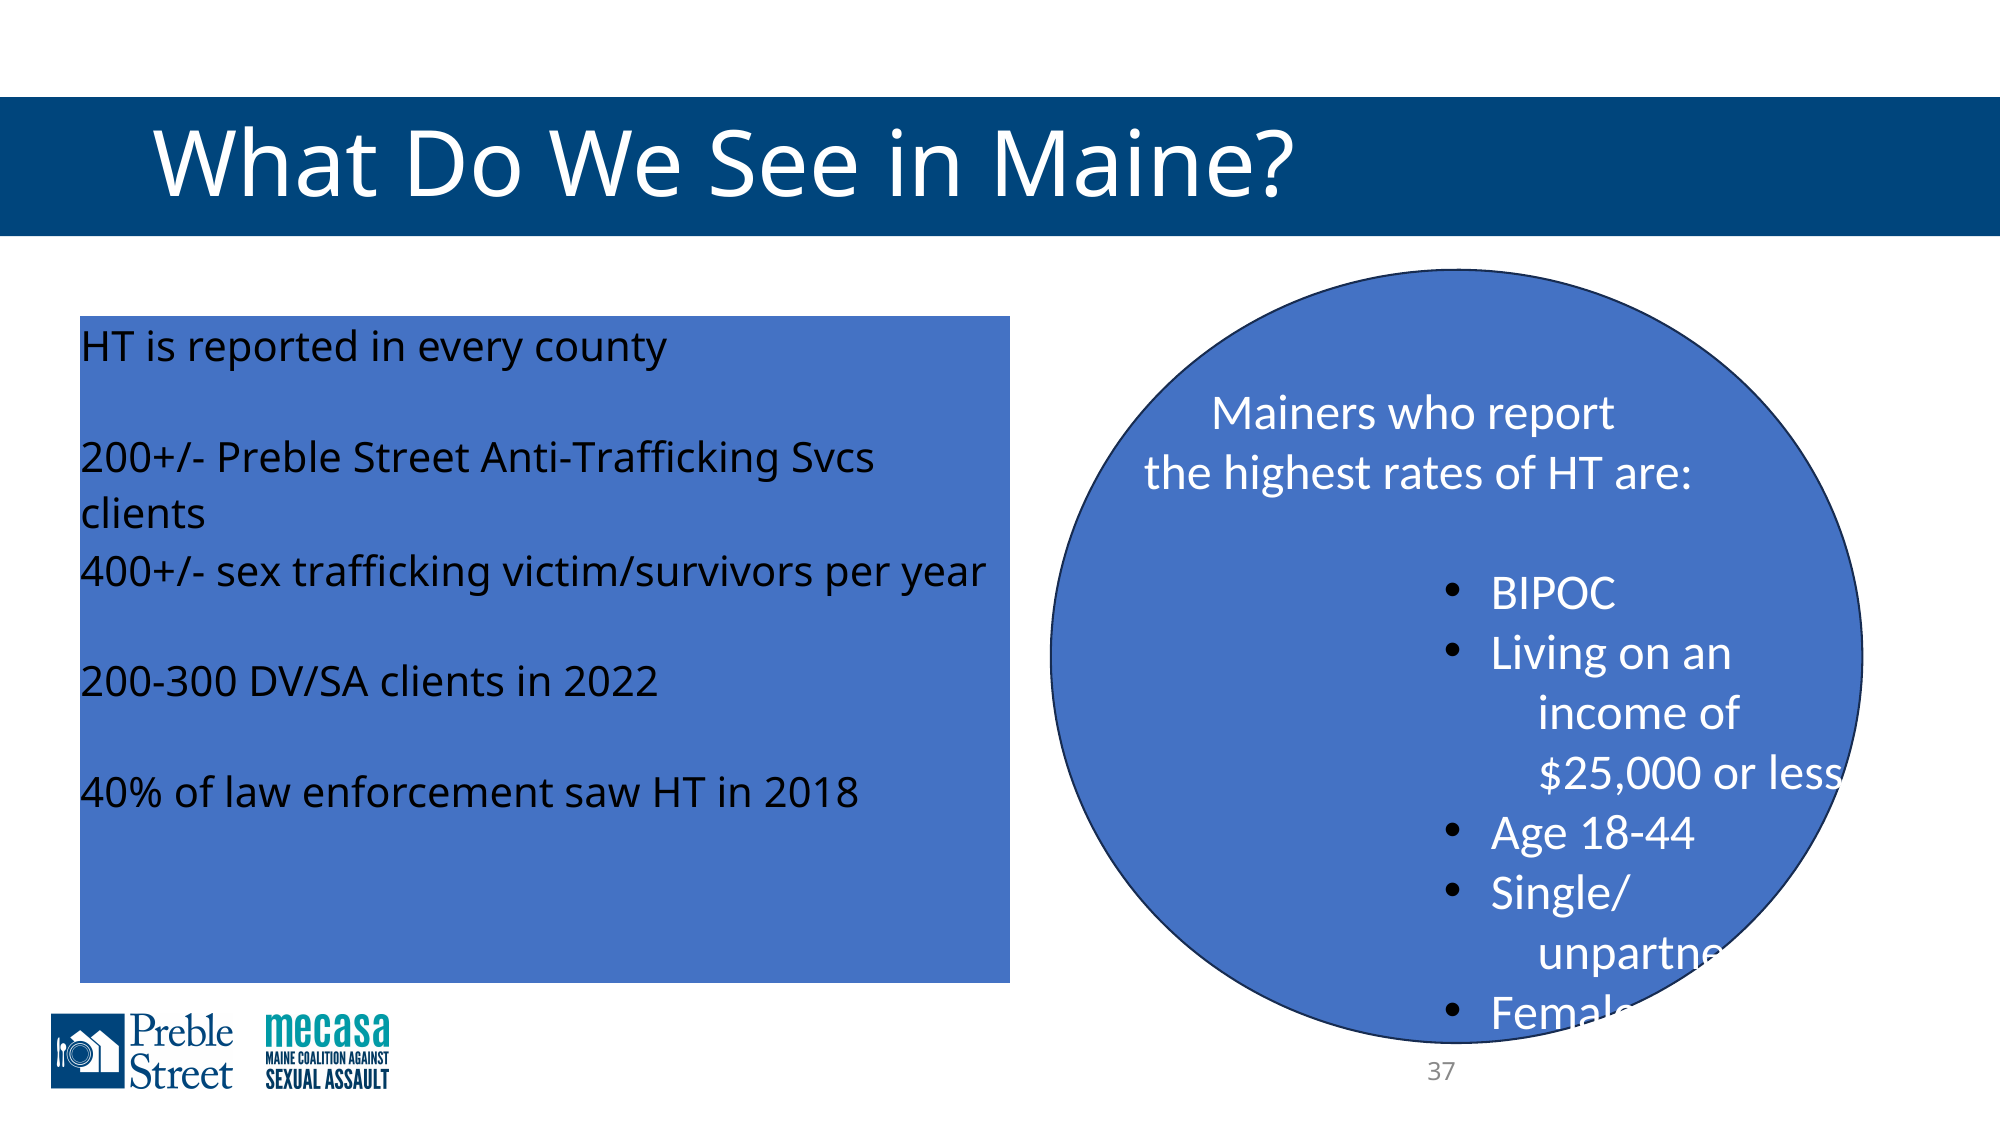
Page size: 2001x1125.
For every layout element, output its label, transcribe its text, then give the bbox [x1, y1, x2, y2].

text_box [1706, 948, 1719, 954]
table_cell 200+/- Preble Street Anti-Trafficking Svcs clients [80, 427, 978, 541]
title What Do We See in Maine? [137, 57, 1863, 276]
table_header HT is reported in every county [80, 316, 978, 427]
text_box [1583, 1018, 1594, 1024]
table_cell 40% of law enforcement saw HT in 2018 [80, 763, 1010, 983]
text_box [1174, 934, 1739, 1044]
table_cell 200-300 DV/SA clients in 2022 [80, 652, 978, 763]
text_box [1272, 269, 1641, 312]
slide_number 37 [1412, 1042, 1863, 1103]
table_cell 400+/- sex trafficking victim/survivors per year [80, 541, 978, 652]
text_box Mainers who report the highest rates of HT are: BIPOC Living on an income of $25,000 or less Age 18-44 Single/unpartnered Female [978, 312, 1890, 934]
